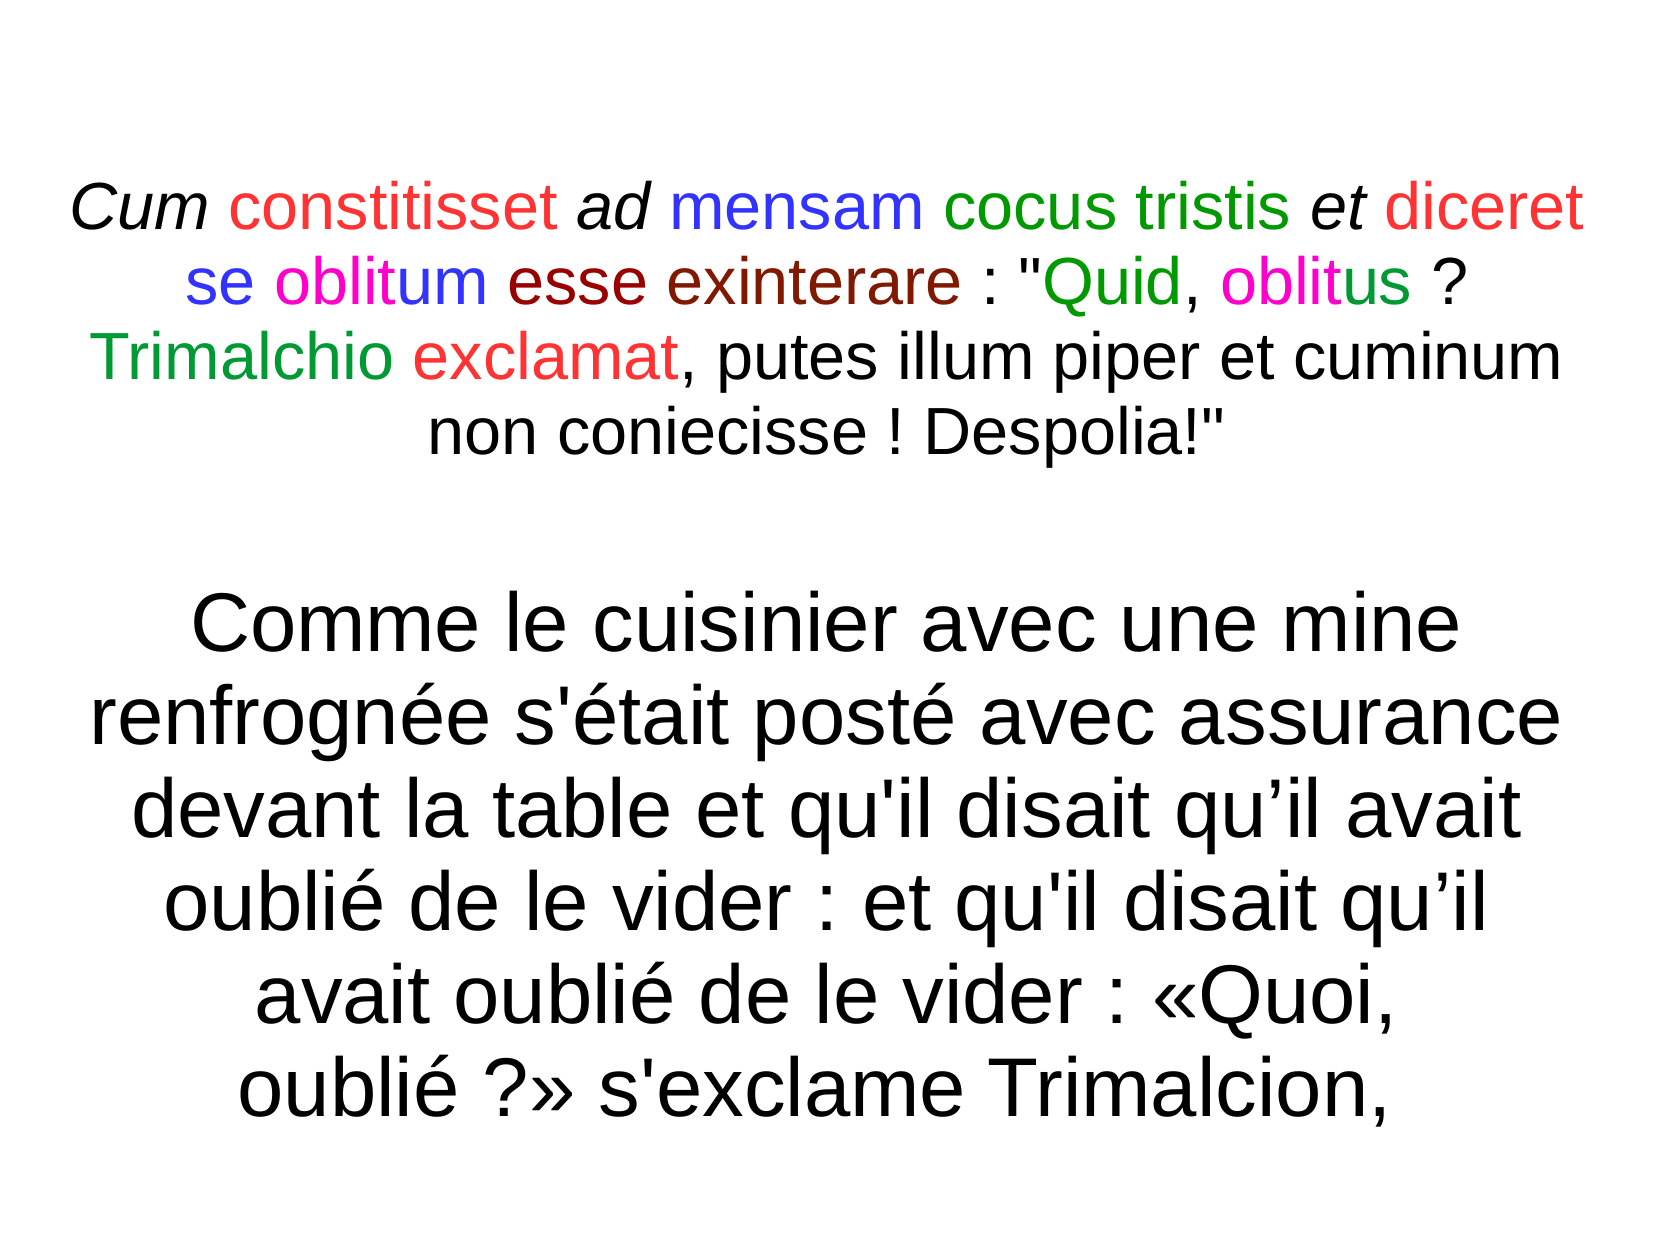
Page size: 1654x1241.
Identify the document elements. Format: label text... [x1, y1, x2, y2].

subtitle Comme le cuisinier avec une mine renfrognée s'était posté avec assurance devant la table et qu'il disait qu’il avait oublié de le vider : et qu'il disait qu’il avait oublié de le vider : «Quoi, oublié ?» s'exclame Trimalcion, [82, 529, 1571, 1182]
title Cum constitisset ad mensam cocus tristis et diceret se oblitum esse exinterare : "Quid, oblitus ? Trimalchio exclamat, putes illum piper et cuminum non coniecisse ! Despolia!" [47, 35, 1607, 603]
